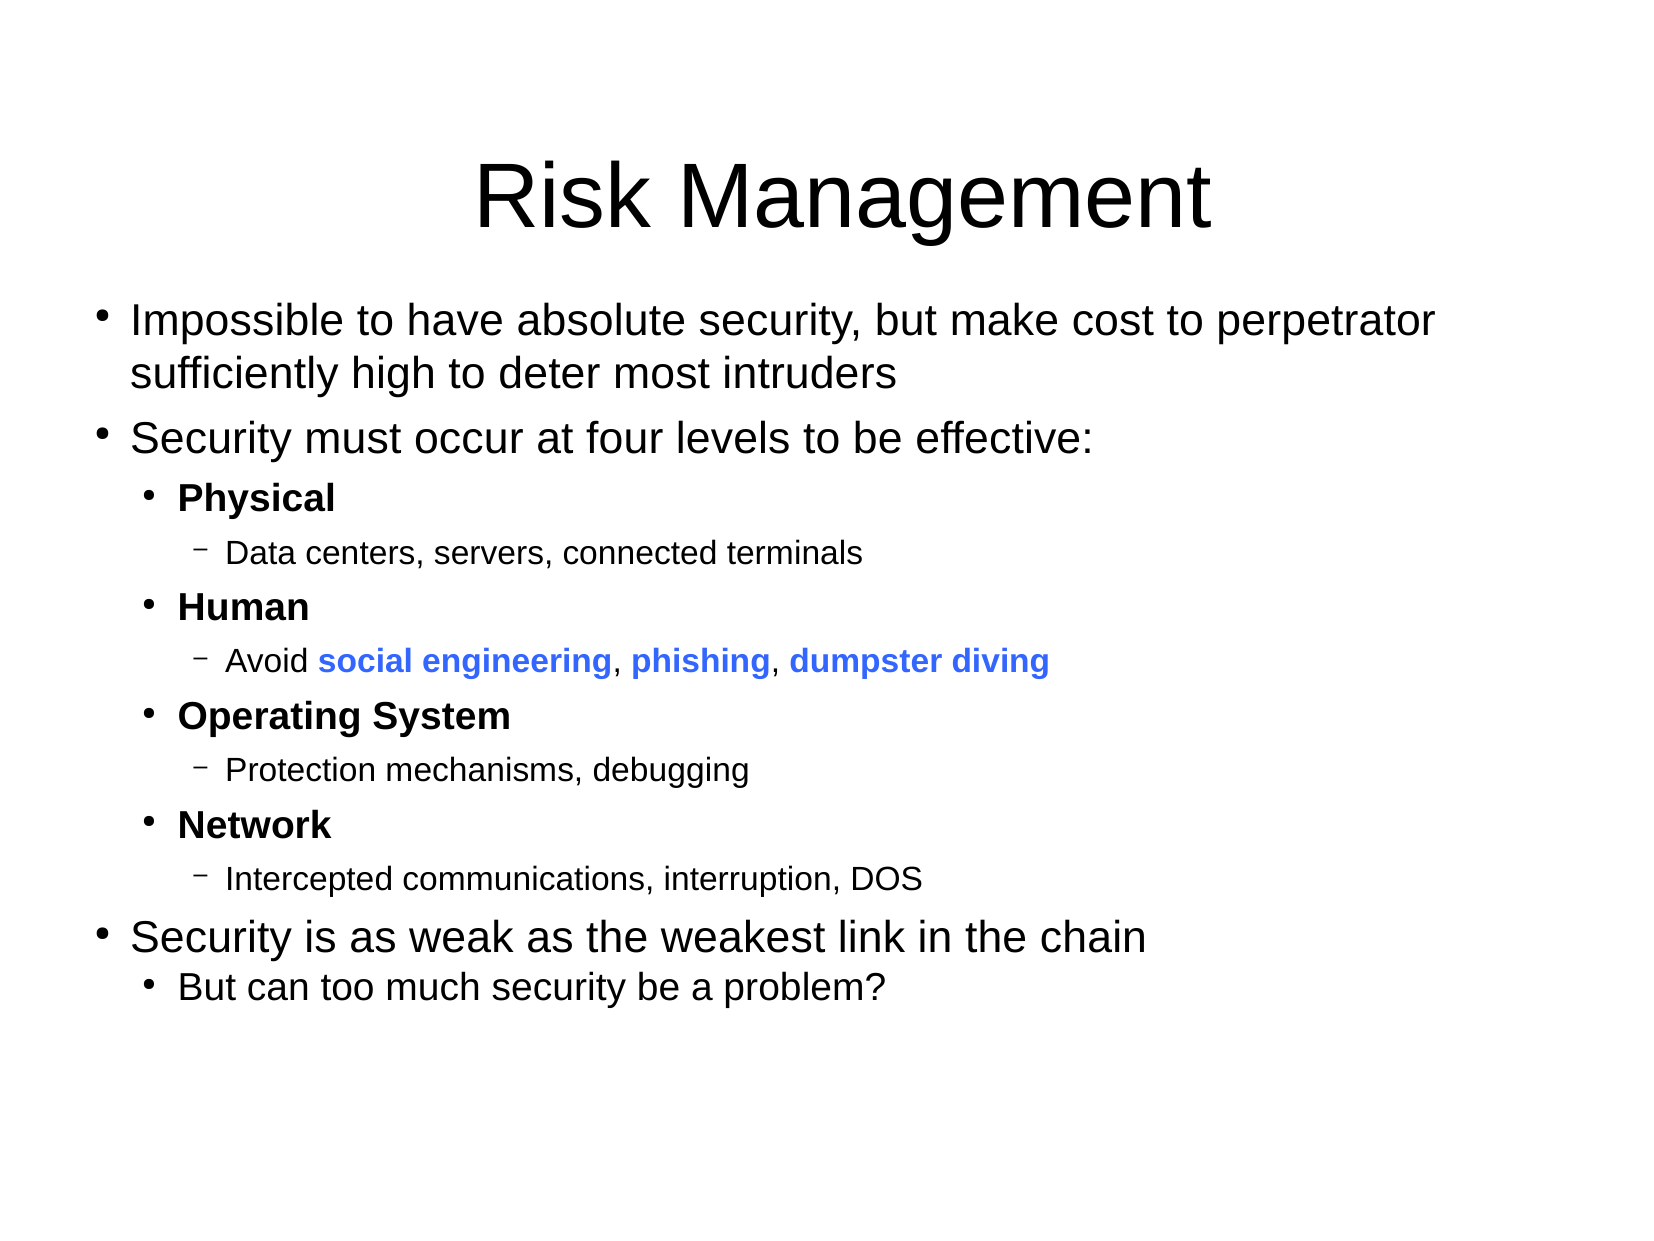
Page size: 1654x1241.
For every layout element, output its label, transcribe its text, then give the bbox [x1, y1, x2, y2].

list Impossible to have absolute security, but make cost to perpetrator sufficiently high to deter most intruders Security must occur at four levels to be effective: Physical Data centers, servers, connected terminals Human Avoid social engineering, phishing, dumpster diving Operating System Protection mechanisms, debugging Network Intercepted communications, interruption, DOS Security is as weak as the weakest link in the chain But can too much security be a problem? [82, 290, 1571, 1010]
title Risk Management [82, 49, 1571, 257]
